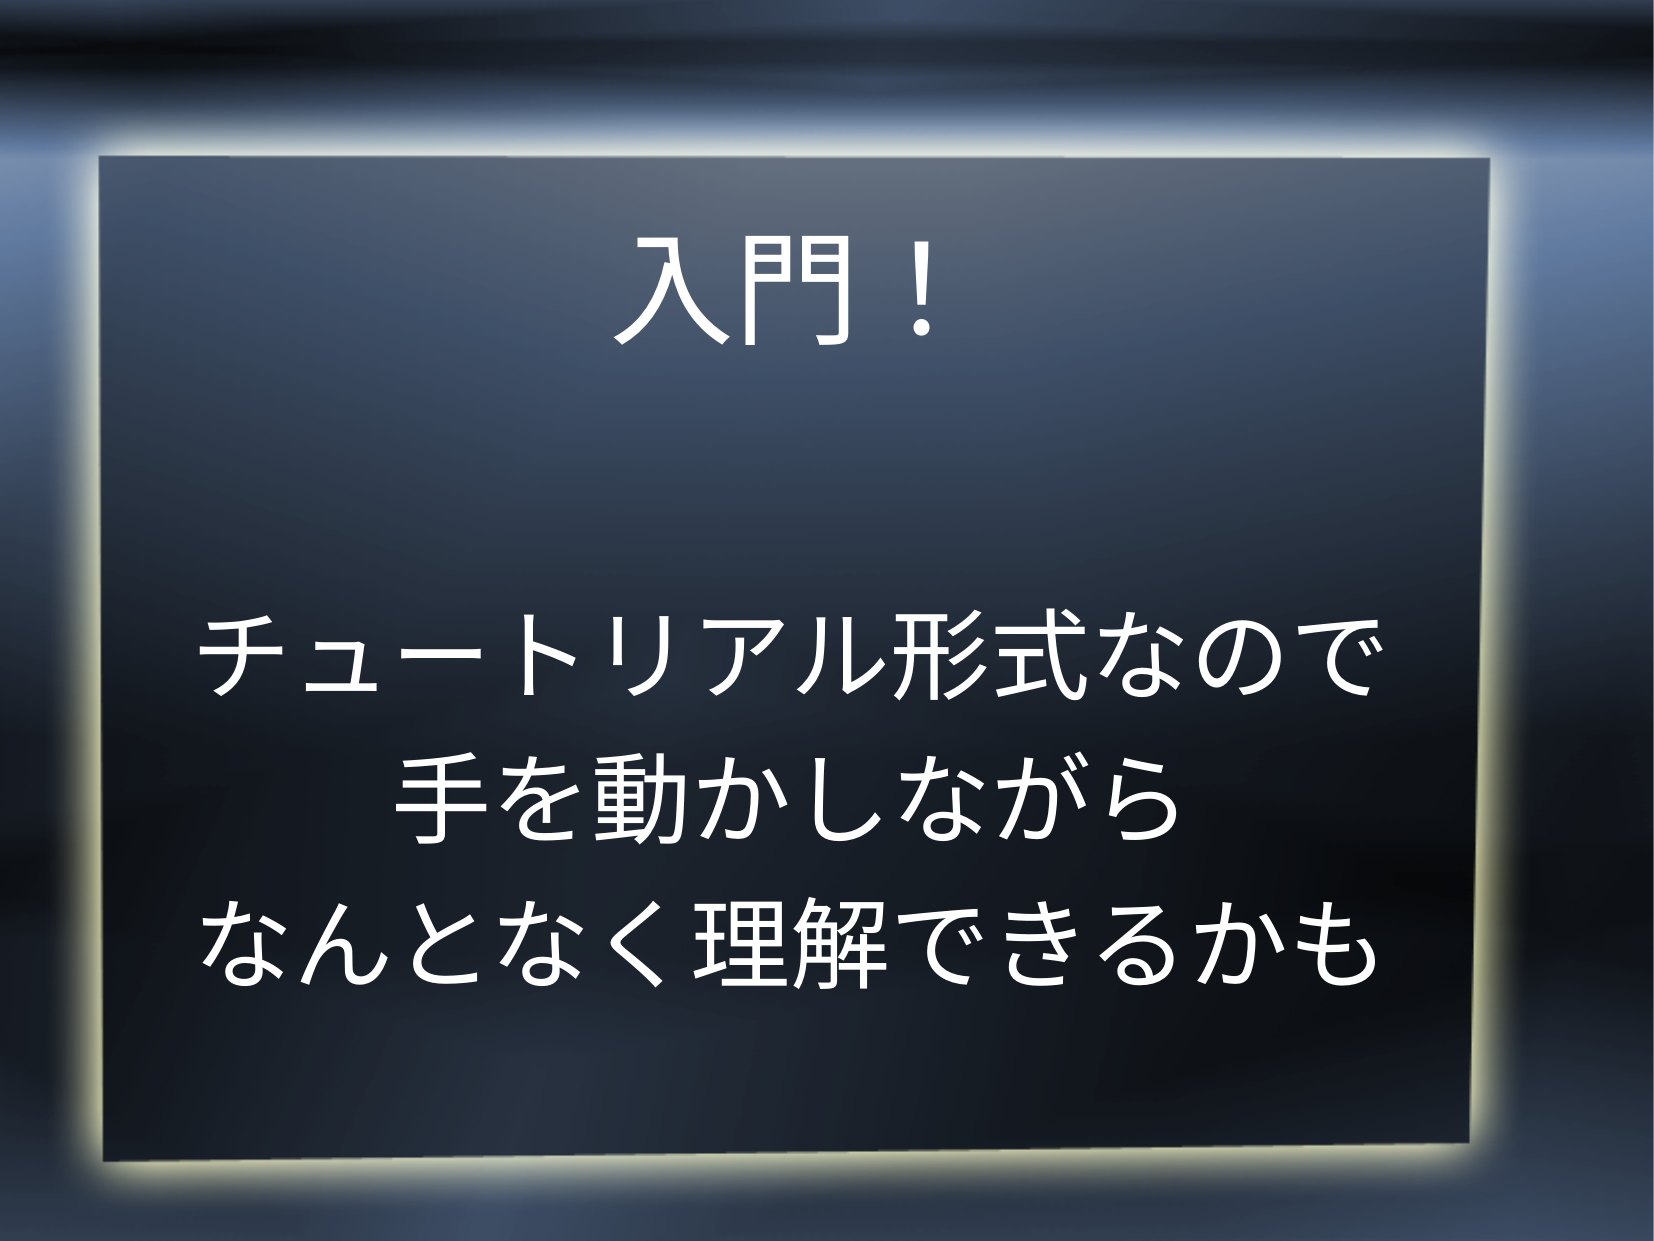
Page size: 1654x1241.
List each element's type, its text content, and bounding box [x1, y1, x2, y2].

subtitle チュートリアル形式なので 手を動かしながら なんとなく理解できるかも [135, 472, 1447, 1114]
title 入門！ [88, 177, 1506, 384]
picture [0, 0, 1654, 1241]
